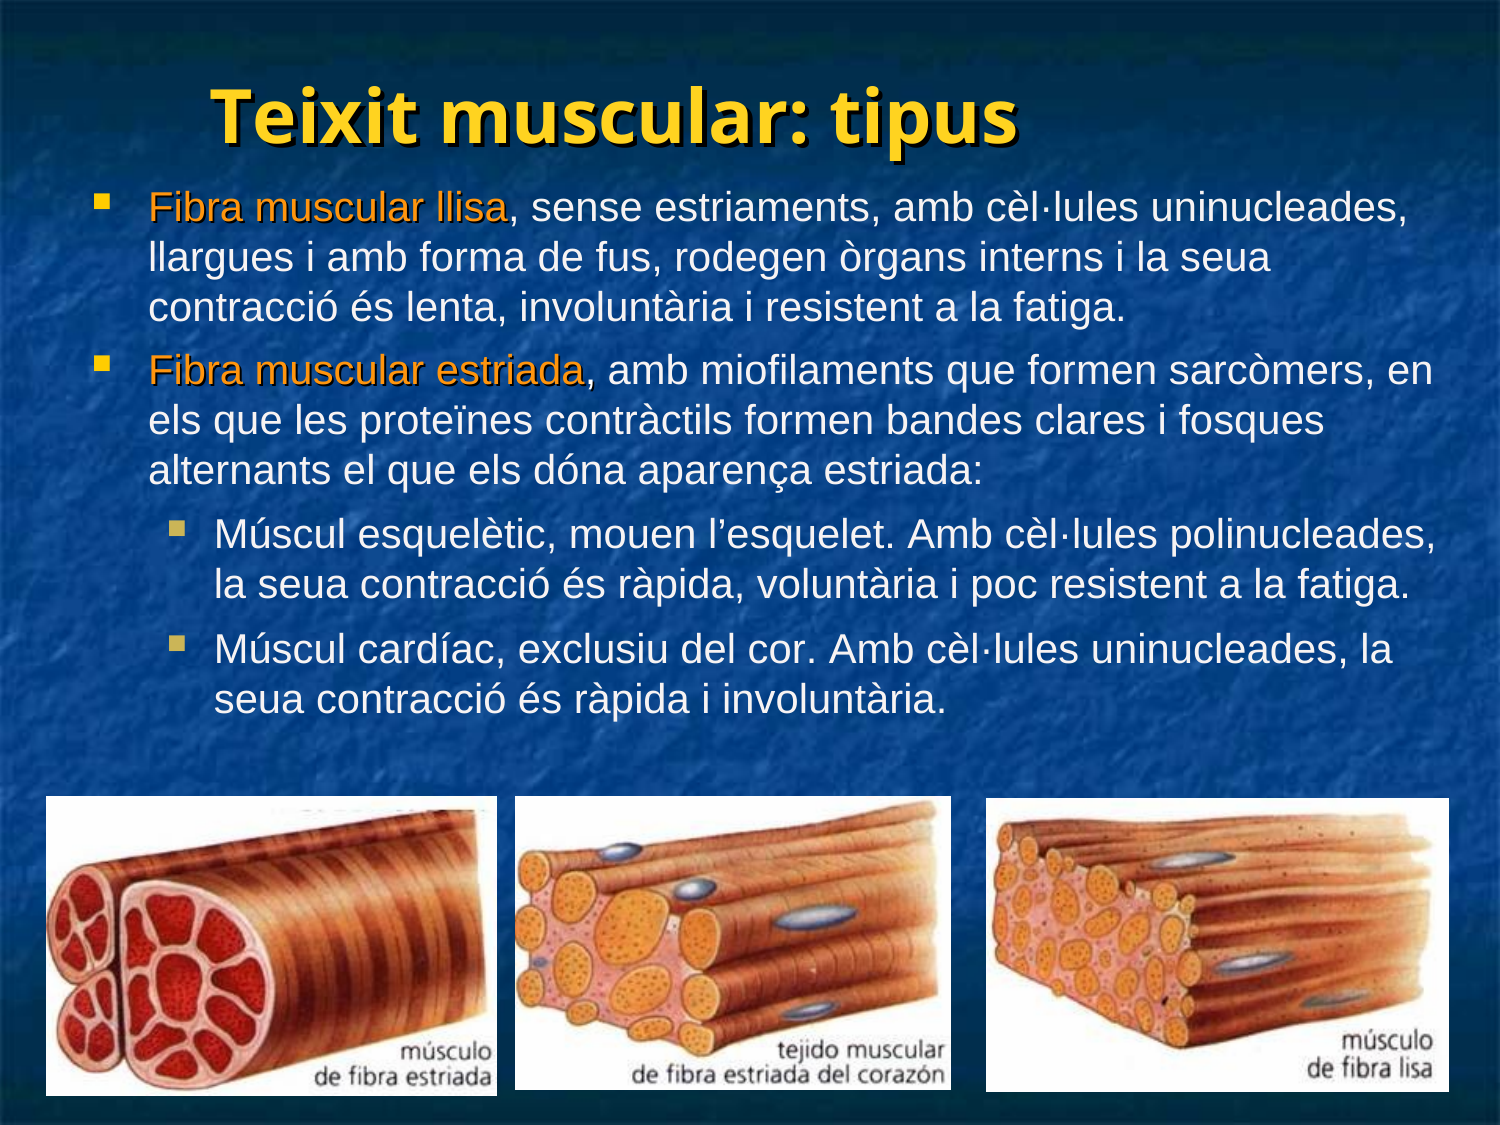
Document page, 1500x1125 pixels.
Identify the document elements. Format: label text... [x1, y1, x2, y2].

list Fibra muscular llisa, sense estriaments, amb cèl·lules uninucleades, llargues i amb forma de fus, rodegen òrgans interns i la seua contracció és lenta, involuntària i resistent a la fatiga. Fibra muscular estriada, amb miofilaments que formen sarcòmers, en els que les proteïnes contràctils formen bandes clares i fosques alternants el que els dóna aparença estriada: Múscul esquelètic, mouen l’esquelet. Amb cèl·lules polinucleades, la seua contracció és ràpida, voluntària i poc resistent a la fatiga. Múscul cardíac, exclusiu del cor. Amb cèl·lules uninucleades, la seua contracció és ràpida i involuntària. [76, 172, 1477, 941]
title Teixit muscular: tipus [123, 54, 1105, 167]
picture [0, 0, 1500, 1125]
